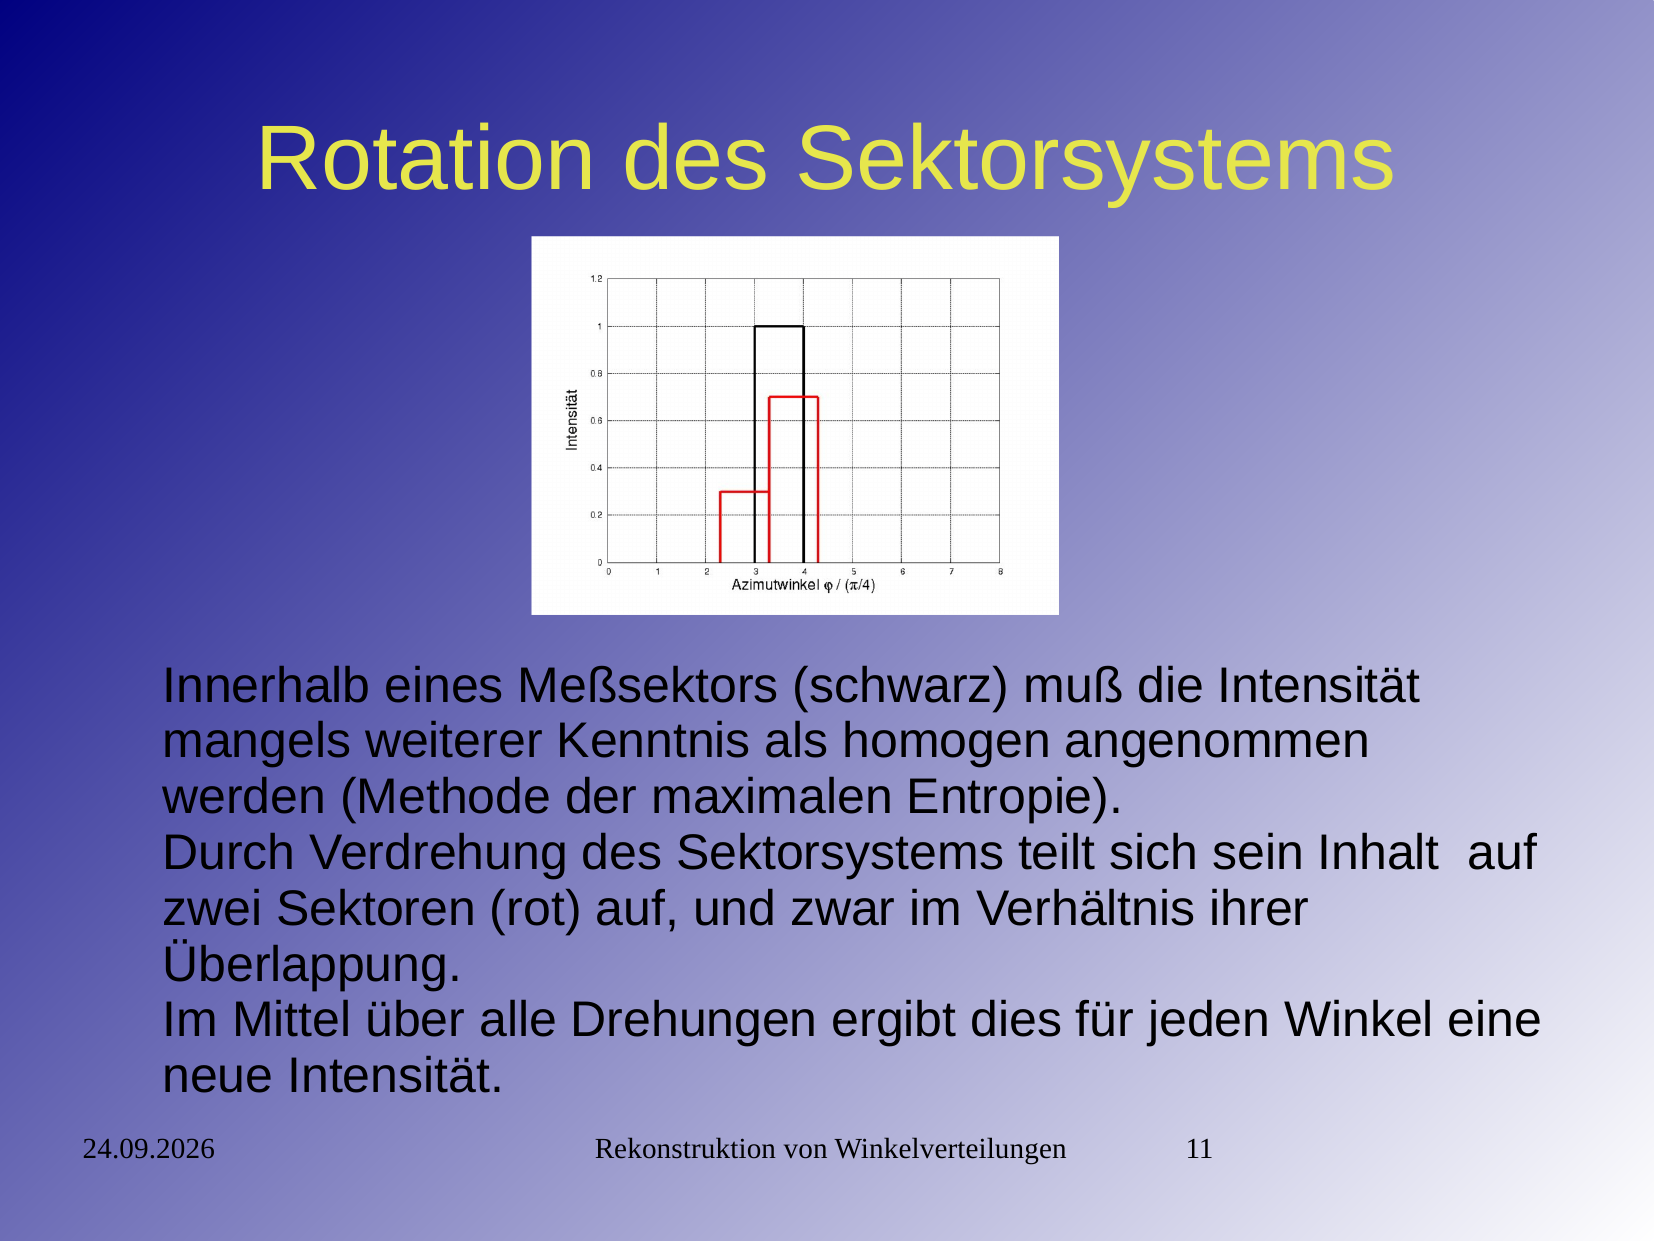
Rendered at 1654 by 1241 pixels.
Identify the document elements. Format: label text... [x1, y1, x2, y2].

text_box Rekonstruktion von Winkelverteilungen [565, 1129, 1090, 1216]
title Rotation des Sektorsystems [82, 56, 1571, 250]
text_box Innerhalb eines Meßsektors (schwarz) muß die Intensität mangels weiterer Kenntnis als homogen angenommen werden (Methode der maximalen Entropie). Durch Verdrehung des Sektorsystems teilt sich sein Inhalt auf zwei Sektoren (rot) auf, und zwar im Verhältnis ihrer Überlappung. Im Mittel über alle Drehungen ergibt dies für jeden Winkel eine neue Intensität. [147, 649, 1565, 1129]
picture [531, 236, 1059, 615]
text_box 26.06.2021 [82, 1129, 468, 1216]
text_box <Nummer> [1185, 1129, 1571, 1216]
